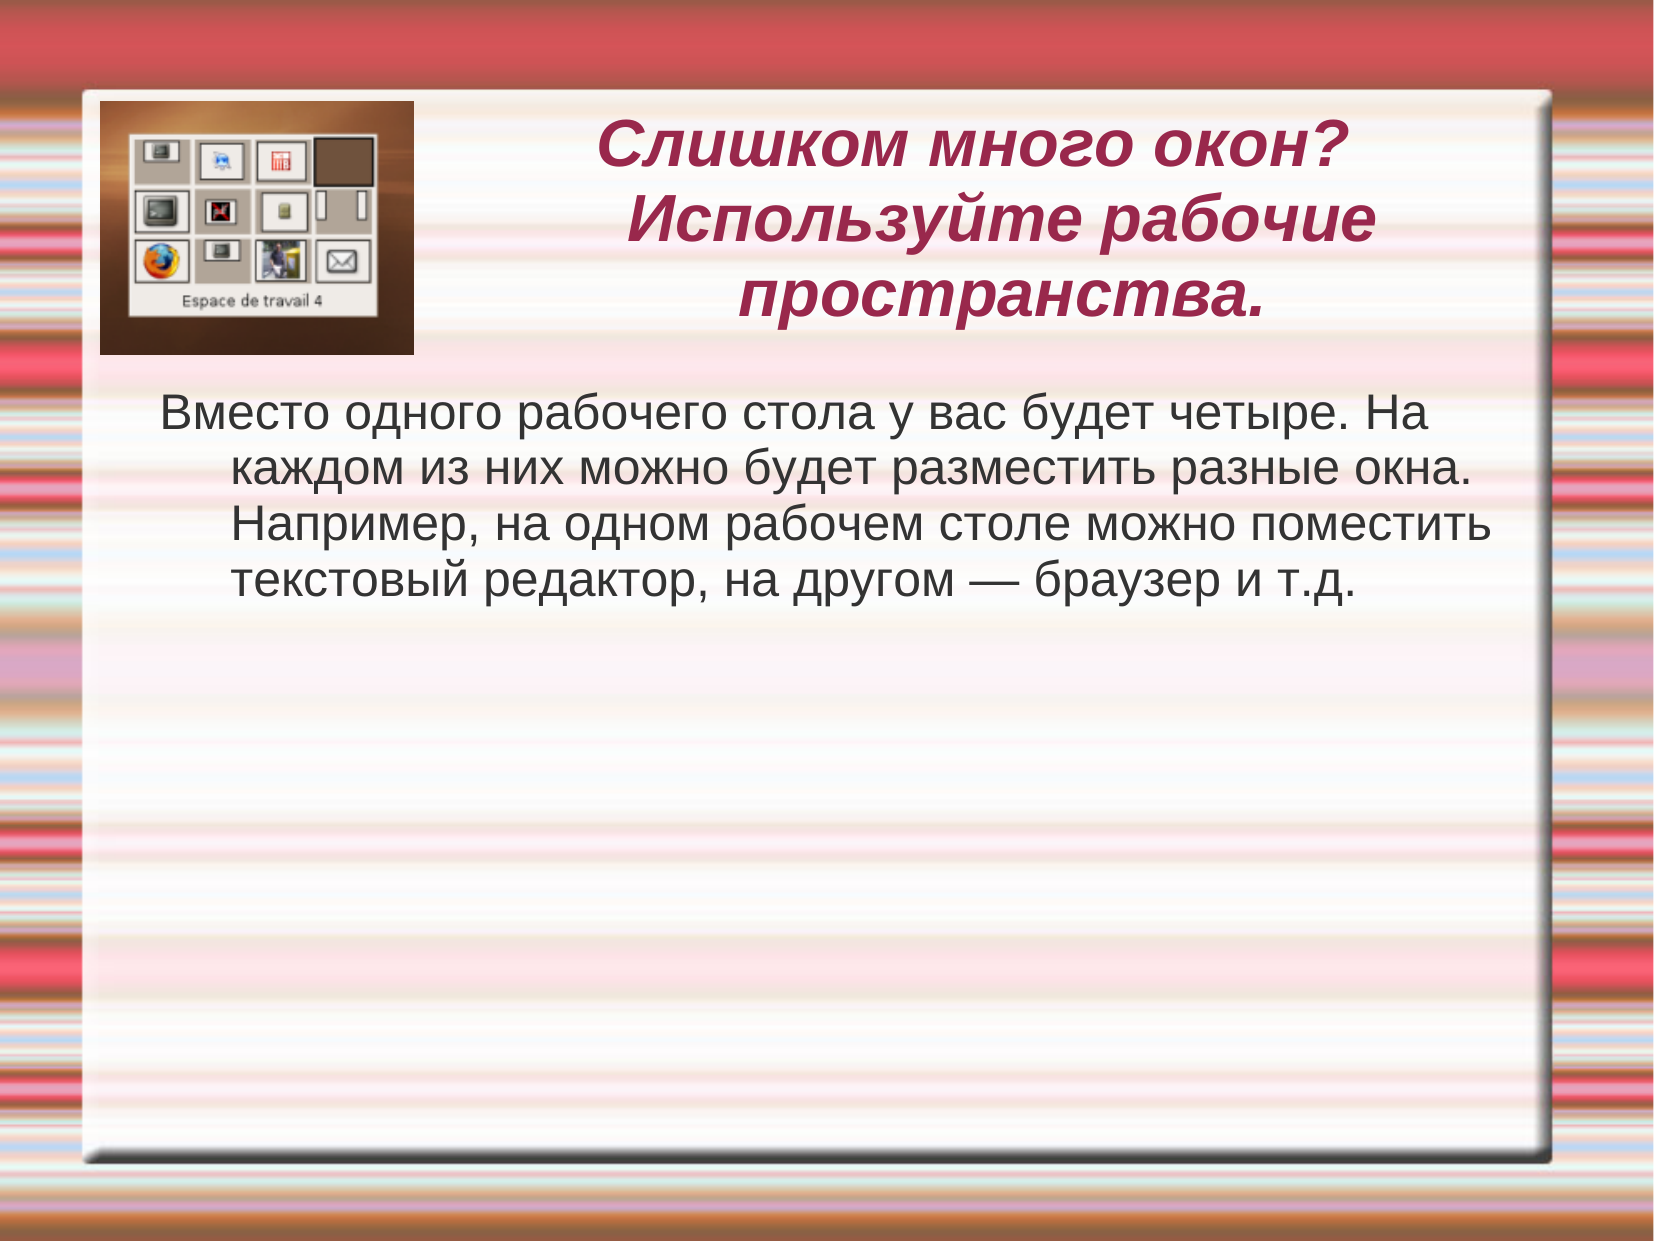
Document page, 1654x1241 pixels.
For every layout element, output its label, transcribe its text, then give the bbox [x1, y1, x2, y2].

list Вместо одного рабочего стола у вас будет четыре. На каждом из них можно будет разместить разные окна. Например, на одном рабочем столе можно поместить текстовый редактор, на другом — браузер и т.д. [147, 383, 1517, 916]
title Слишком много окон? Используйте рабочие пространства. [413, 88, 1534, 348]
picture [0, 0, 1654, 1241]
